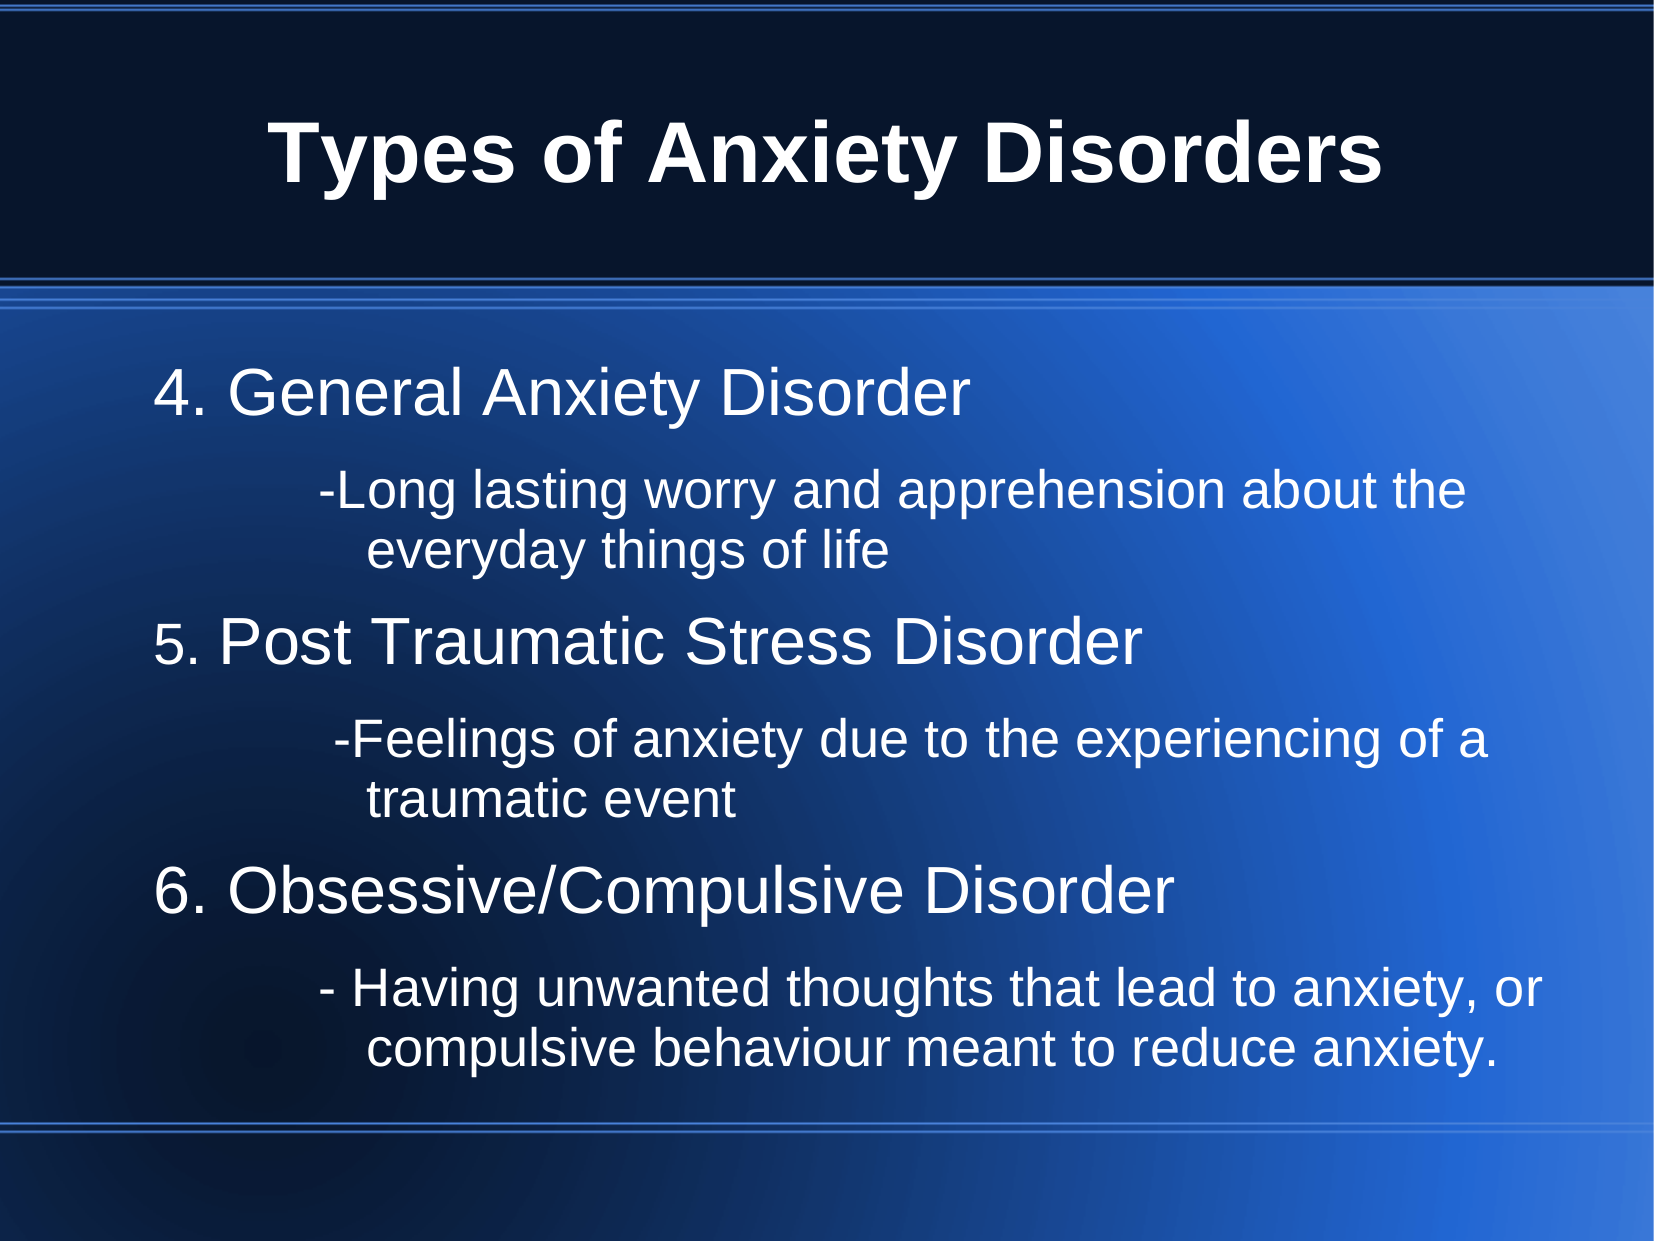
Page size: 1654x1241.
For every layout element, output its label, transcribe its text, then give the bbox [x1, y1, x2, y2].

picture [0, 0, 1654, 1241]
title Types of Anxiety Disorders [82, 49, 1571, 257]
list 4. General Anxiety Disorder -Long lasting worry and apprehension about the everyday things of life 5. Post Traumatic Stress Disorder -Feelings of anxiety due to the experiencing of a traumatic event 6. Obsessive/Compulsive Disorder - Having unwanted thoughts that lead to anxiety, or compulsive behaviour meant to reduce anxiety. [82, 355, 1571, 1241]
